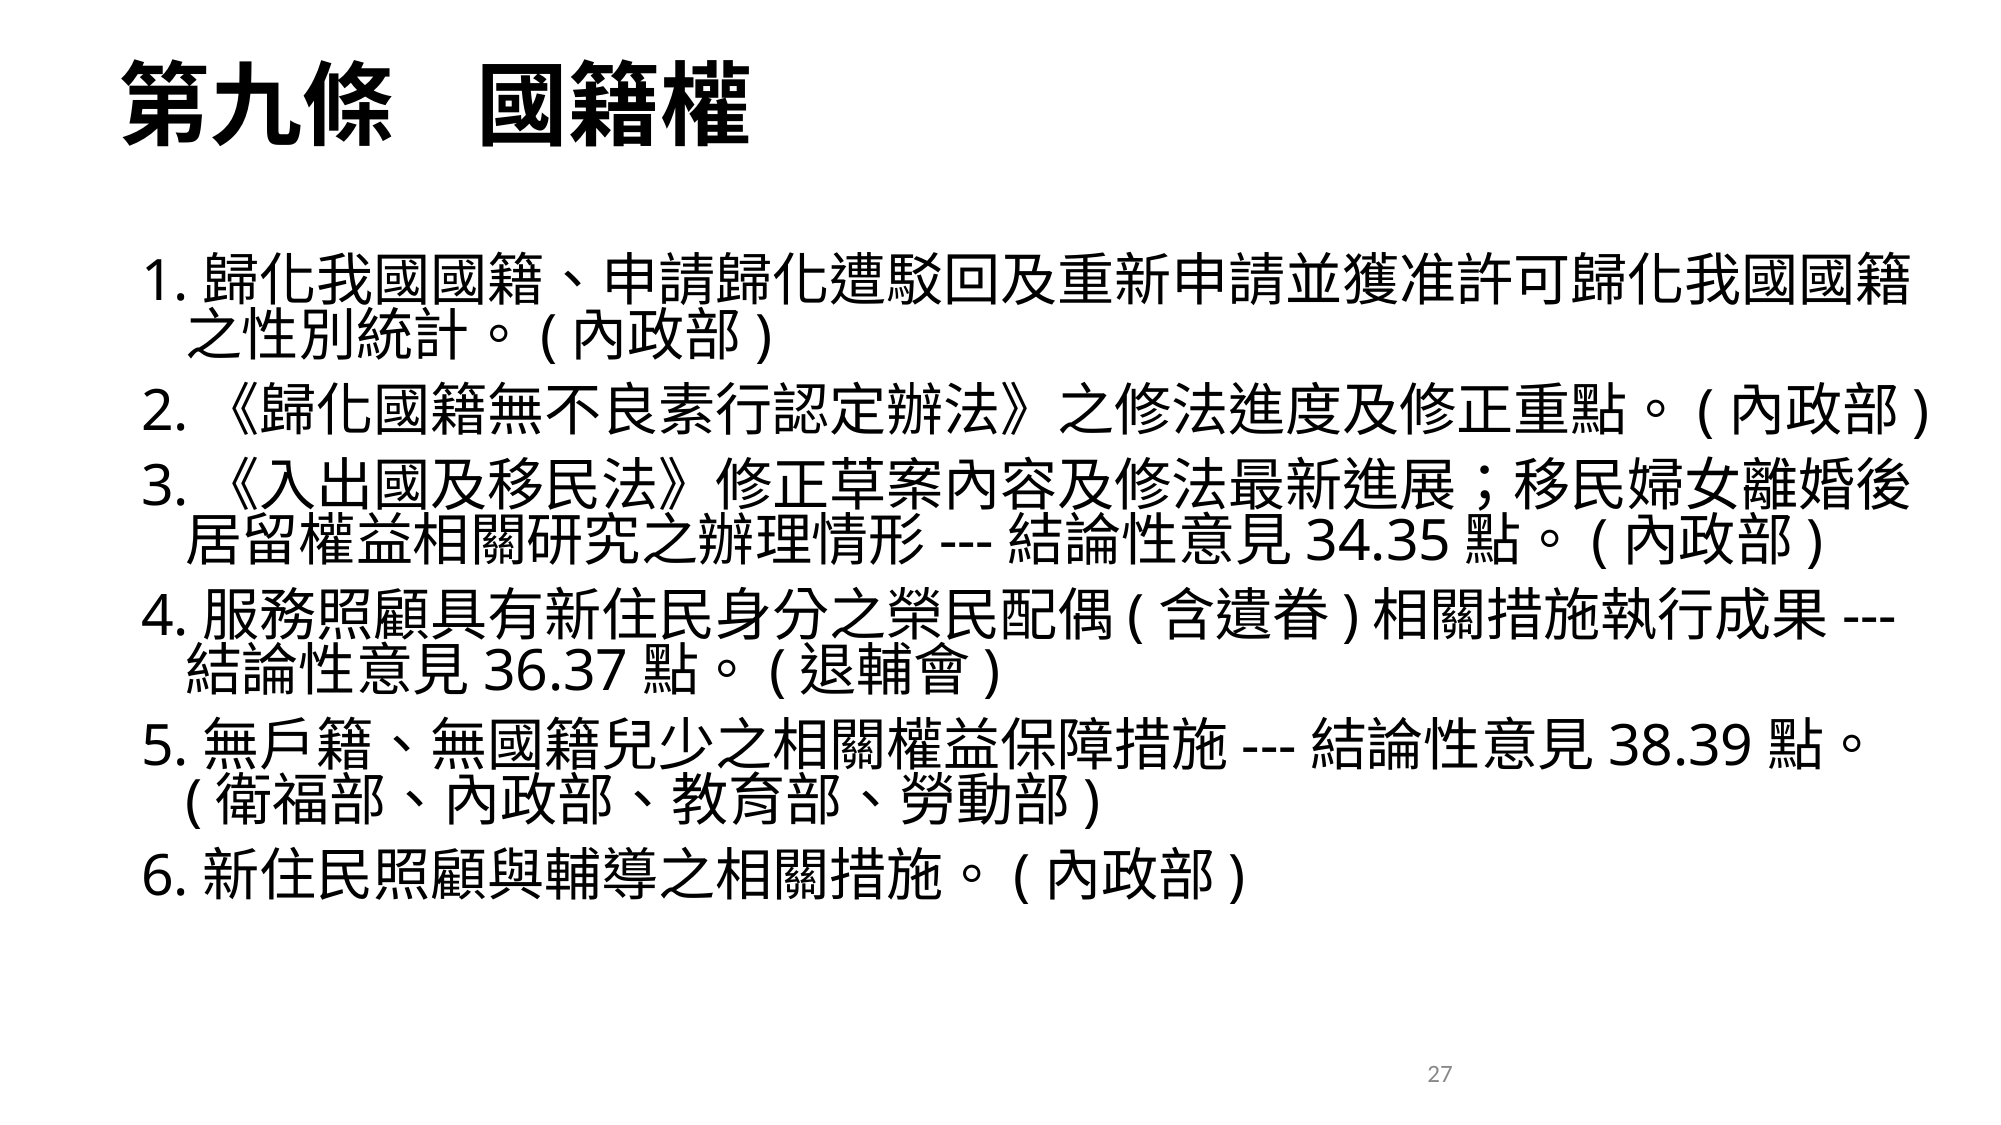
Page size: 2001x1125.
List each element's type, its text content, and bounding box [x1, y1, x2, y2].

list 1.歸化我國國籍、申請歸化遭駁回及重新申請並獲准許可歸化我國國籍之性別統計。(內政部) 2.《歸化國籍無不良素行認定辦法》之修法進度及修正重點。(內政部) 3.《入出國及移民法》修正草案內容及修法最新進展；移民婦女離婚後居留權益相關研究之辦理情形---結論性意見34.35點。(內政部) 4.服務照顧具有新住民身分之榮民配偶(含遺眷)相關措施執行成果---結論性意見36.37點。(退輔會) 5.無戶籍、無國籍兒少之相關權益保障措施---結論性意見38.39點。(衛福部、內政部、教育部、勞動部) 6.新住民照顧與輔導之相關措施。(內政部) [82, 249, 1965, 964]
text_box 27 [1412, 1042, 1863, 1103]
title 第九條 國籍權 [103, 0, 1897, 218]
